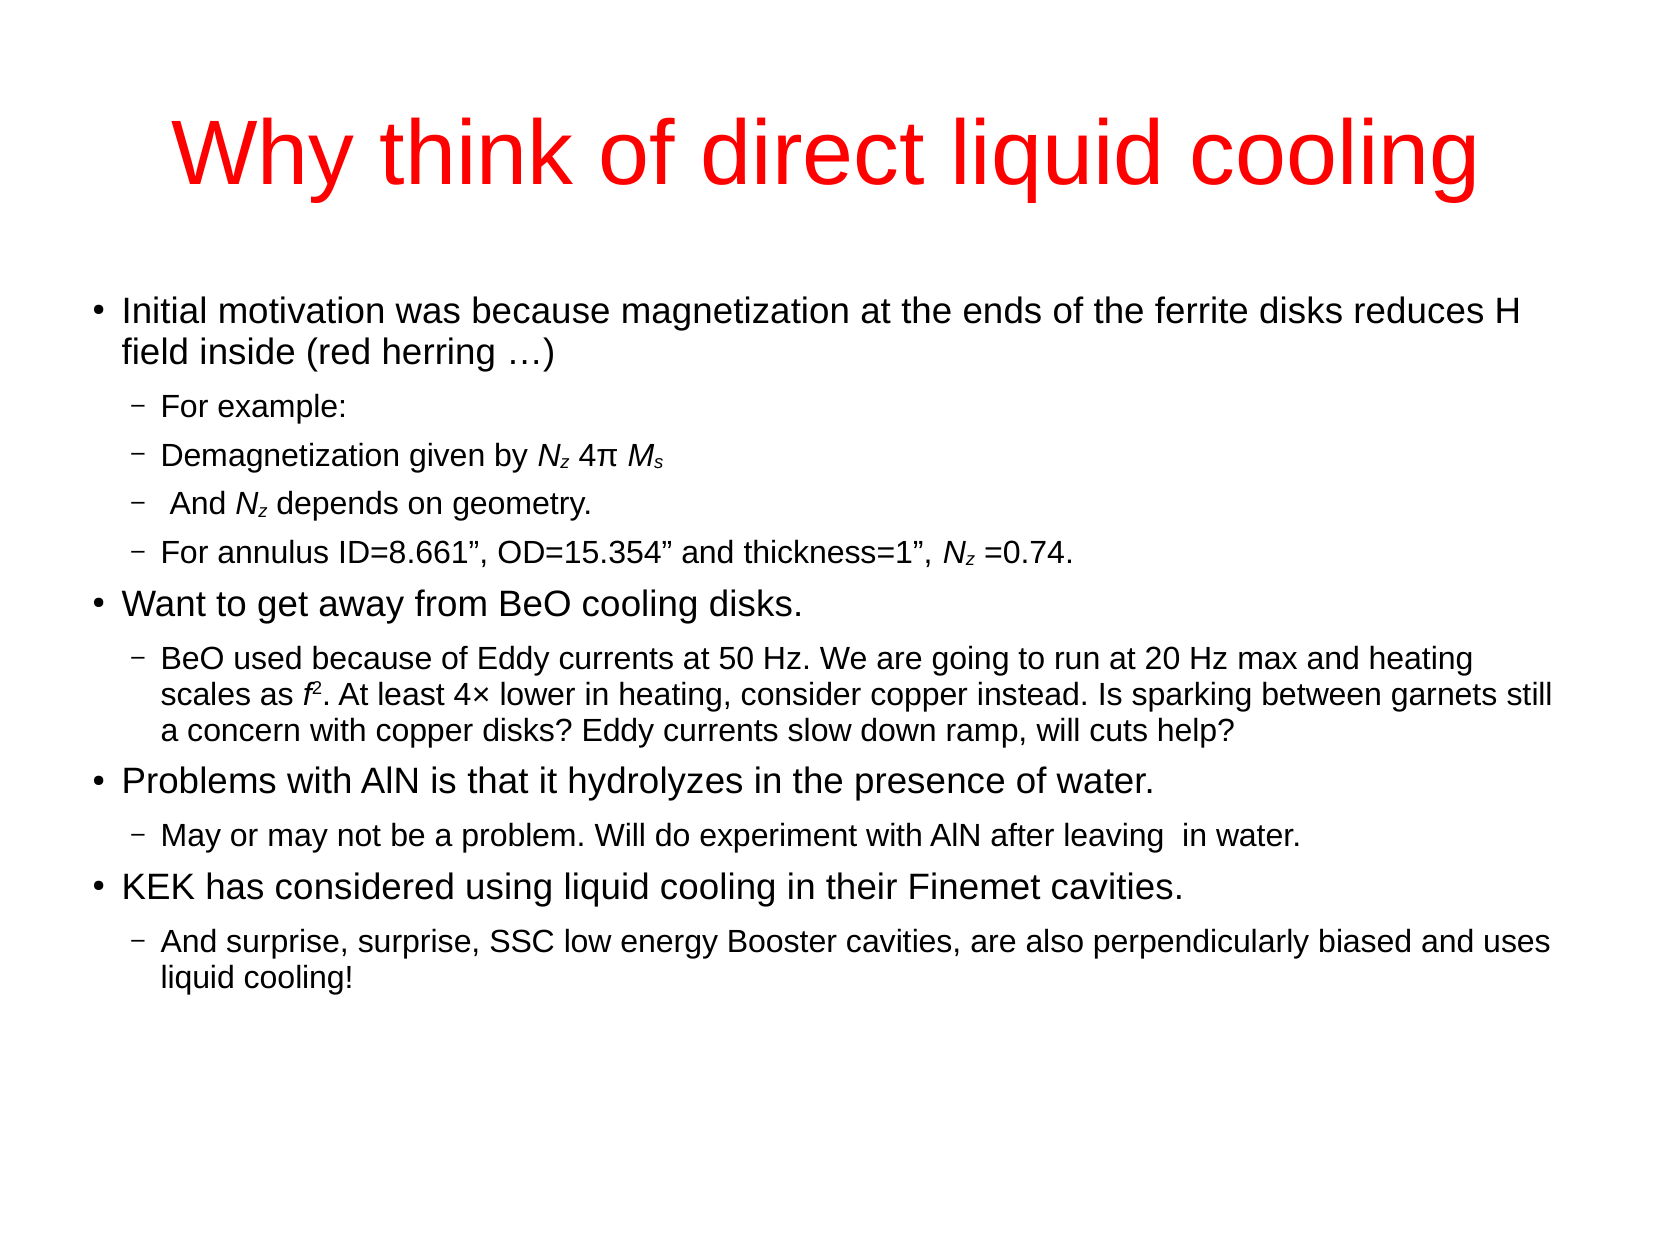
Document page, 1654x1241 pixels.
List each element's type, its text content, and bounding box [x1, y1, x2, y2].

list Initial motivation was because magnetization at the ends of the ferrite disks reduces H field inside (red herring …) For example: Demagnetization given by Nz 4π Ms And Nz depends on geometry. For annulus ID=8.661”, OD=15.354” and thickness=1”, Nz =0.74. Want to get away from BeO cooling disks. BeO used because of Eddy currents at 50 Hz. We are going to run at 20 Hz max and heating scales as f2. At least 4× lower in heating, consider copper instead. Is sparking between garnets still a concern with copper disks? Eddy currents slow down ramp, will cuts help? Problems with AlN is that it hydrolyzes in the presence of water. May or may not be a problem. Will do experiment with AlN after leaving in water. KEK has considered using liquid cooling in their Finemet cavities. And surprise, surprise, SSC low energy Booster cavities, are also perpendicularly biased and uses liquid cooling! [82, 290, 1571, 1010]
title Why think of direct liquid cooling [82, 49, 1571, 257]
